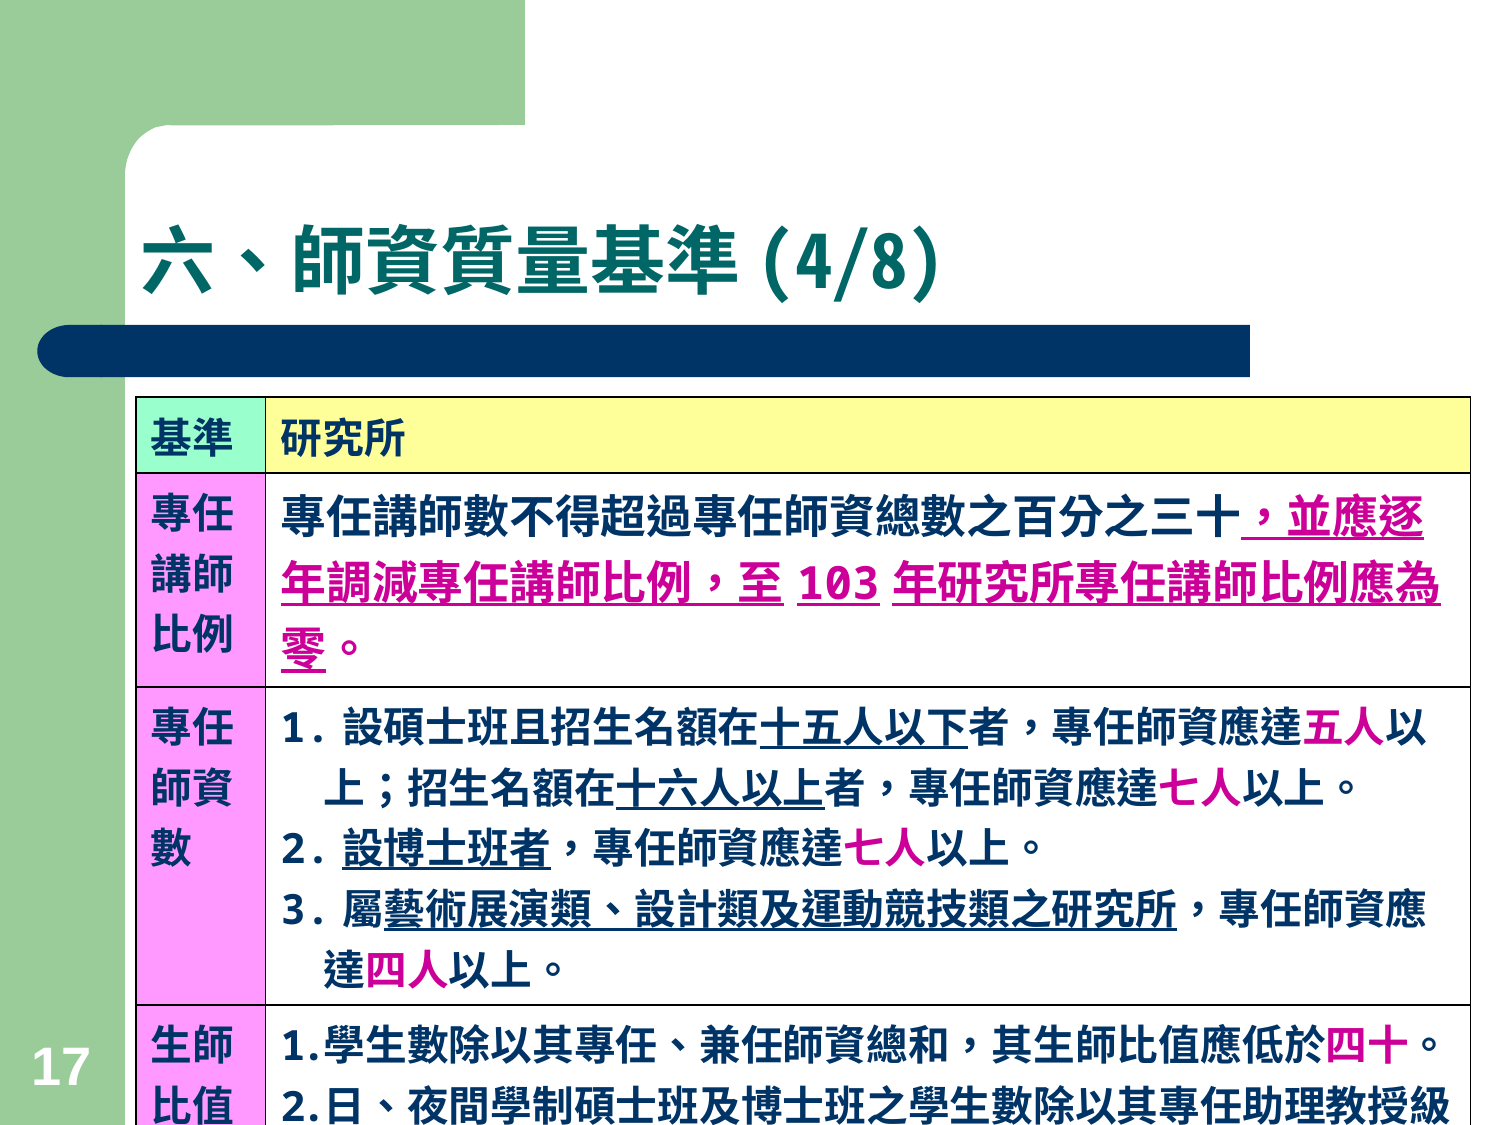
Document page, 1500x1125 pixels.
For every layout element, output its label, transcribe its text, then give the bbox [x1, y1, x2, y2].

table_cell 專任講師數不得超過專任師資總數之百分之三十，並應逐年調減專任講師比例，至103年研究所專任講師比例應為零。 [266, 474, 1470, 686]
table_cell 專任講師比例 [137, 474, 265, 686]
table_header 基準 [137, 398, 265, 472]
table_header 研究所 [266, 398, 1470, 472]
slide_number <編號> [13, 1023, 111, 1105]
table_cell 生師比值 [137, 1006, 265, 1125]
title 六、師資質量基準(4/8) [125, 125, 1425, 313]
table_cell 1.設碩士班且招生名額在十五人以下者，專任師資應達五人以上；招生名額在十六人以上者，專任師資應達七人以上。 2.設博士班者，專任師資應達七人以上。 3.屬藝術展演類、設計類及運動競技類之研究所，專任師資應達四人以上。 [266, 688, 1470, 1004]
table_cell 專任師資數 [137, 688, 265, 1004]
table_cell 學生數除以其專任、兼任師資總和，其生師比值應低於四十。 日、夜間學制碩士班及博士班之學生數除以其專任助理教授級以上師資總和，其生師比值應低於二十。 [266, 1006, 1470, 1125]
